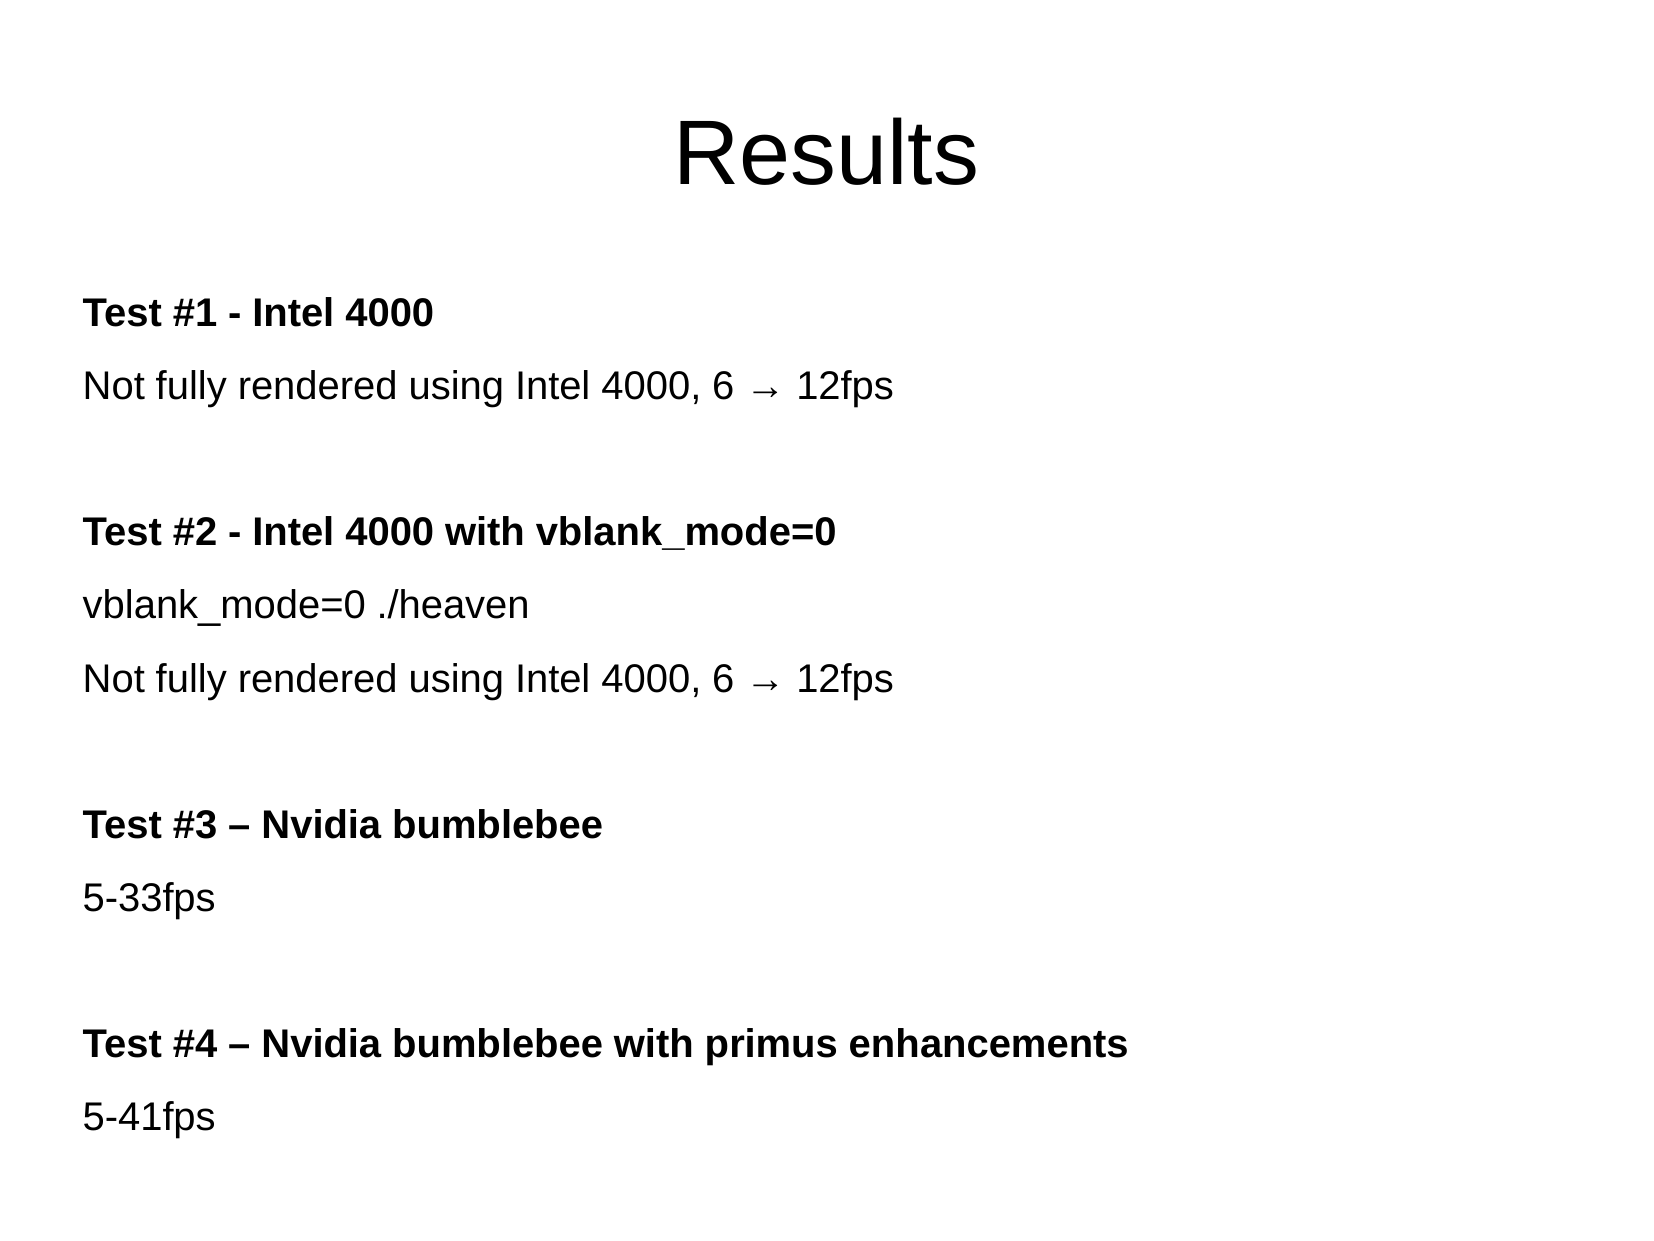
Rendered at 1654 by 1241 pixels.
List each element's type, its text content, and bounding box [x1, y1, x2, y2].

title Results [82, 49, 1571, 257]
list Test #1 - Intel 4000 Not fully rendered using Intel 4000, 6 → 12fps Test #2 - Intel 4000 with vblank_mode=0 vblank_mode=0 ./heaven Not fully rendered using Intel 4000, 6 → 12fps Test #3 – Nvidia bumblebee 5-33fps Test #4 – Nvidia bumblebee with primus enhancements 5-41fps [82, 290, 1546, 1141]
